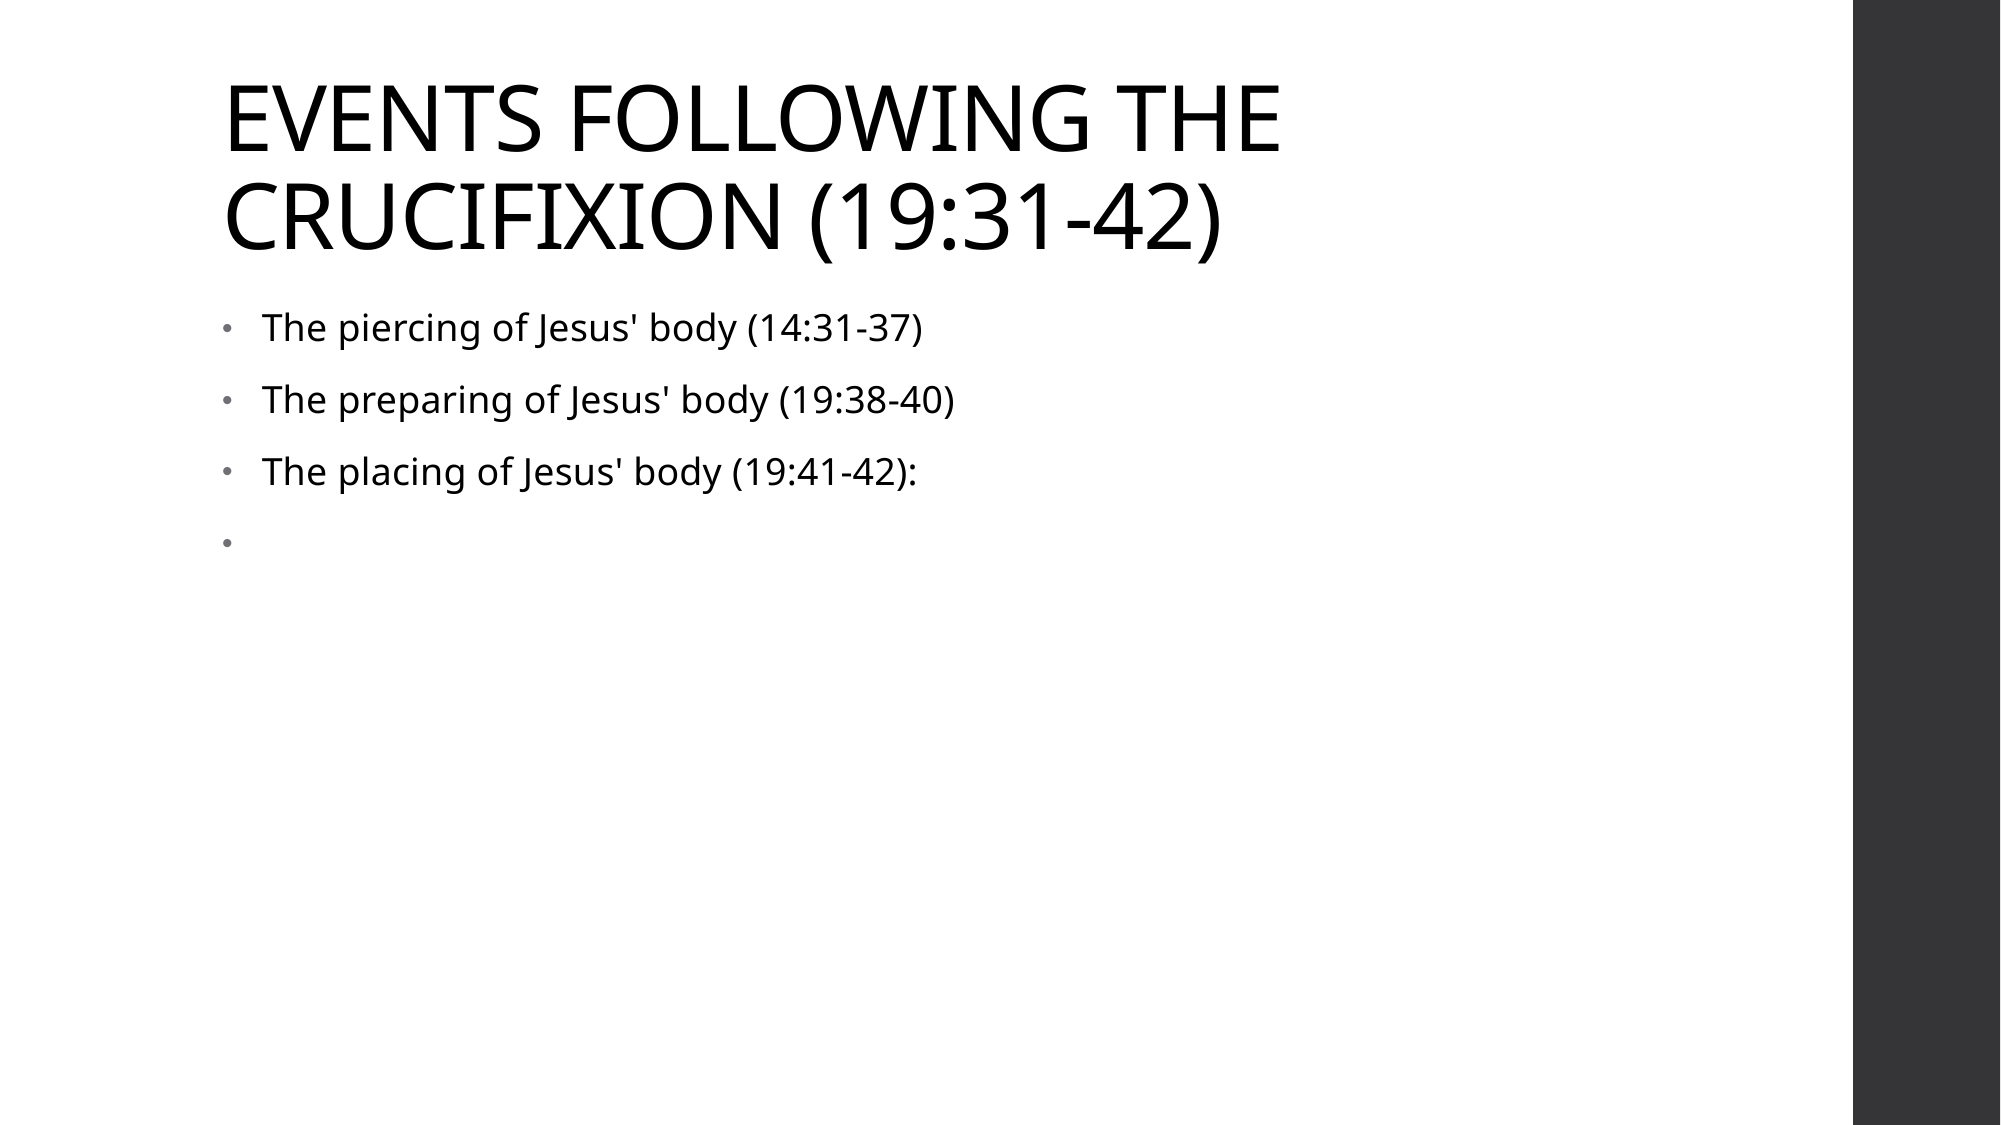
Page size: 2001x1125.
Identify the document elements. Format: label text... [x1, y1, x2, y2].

title EVENTS FOLLOWING THE CRUCIFIXION (19:31-42) [206, 60, 1797, 278]
list The piercing of Jesus' body (14:31-37) The preparing of Jesus' body (19:38-40) The placing of Jesus' body (19:41-42): [206, 299, 1617, 1014]
